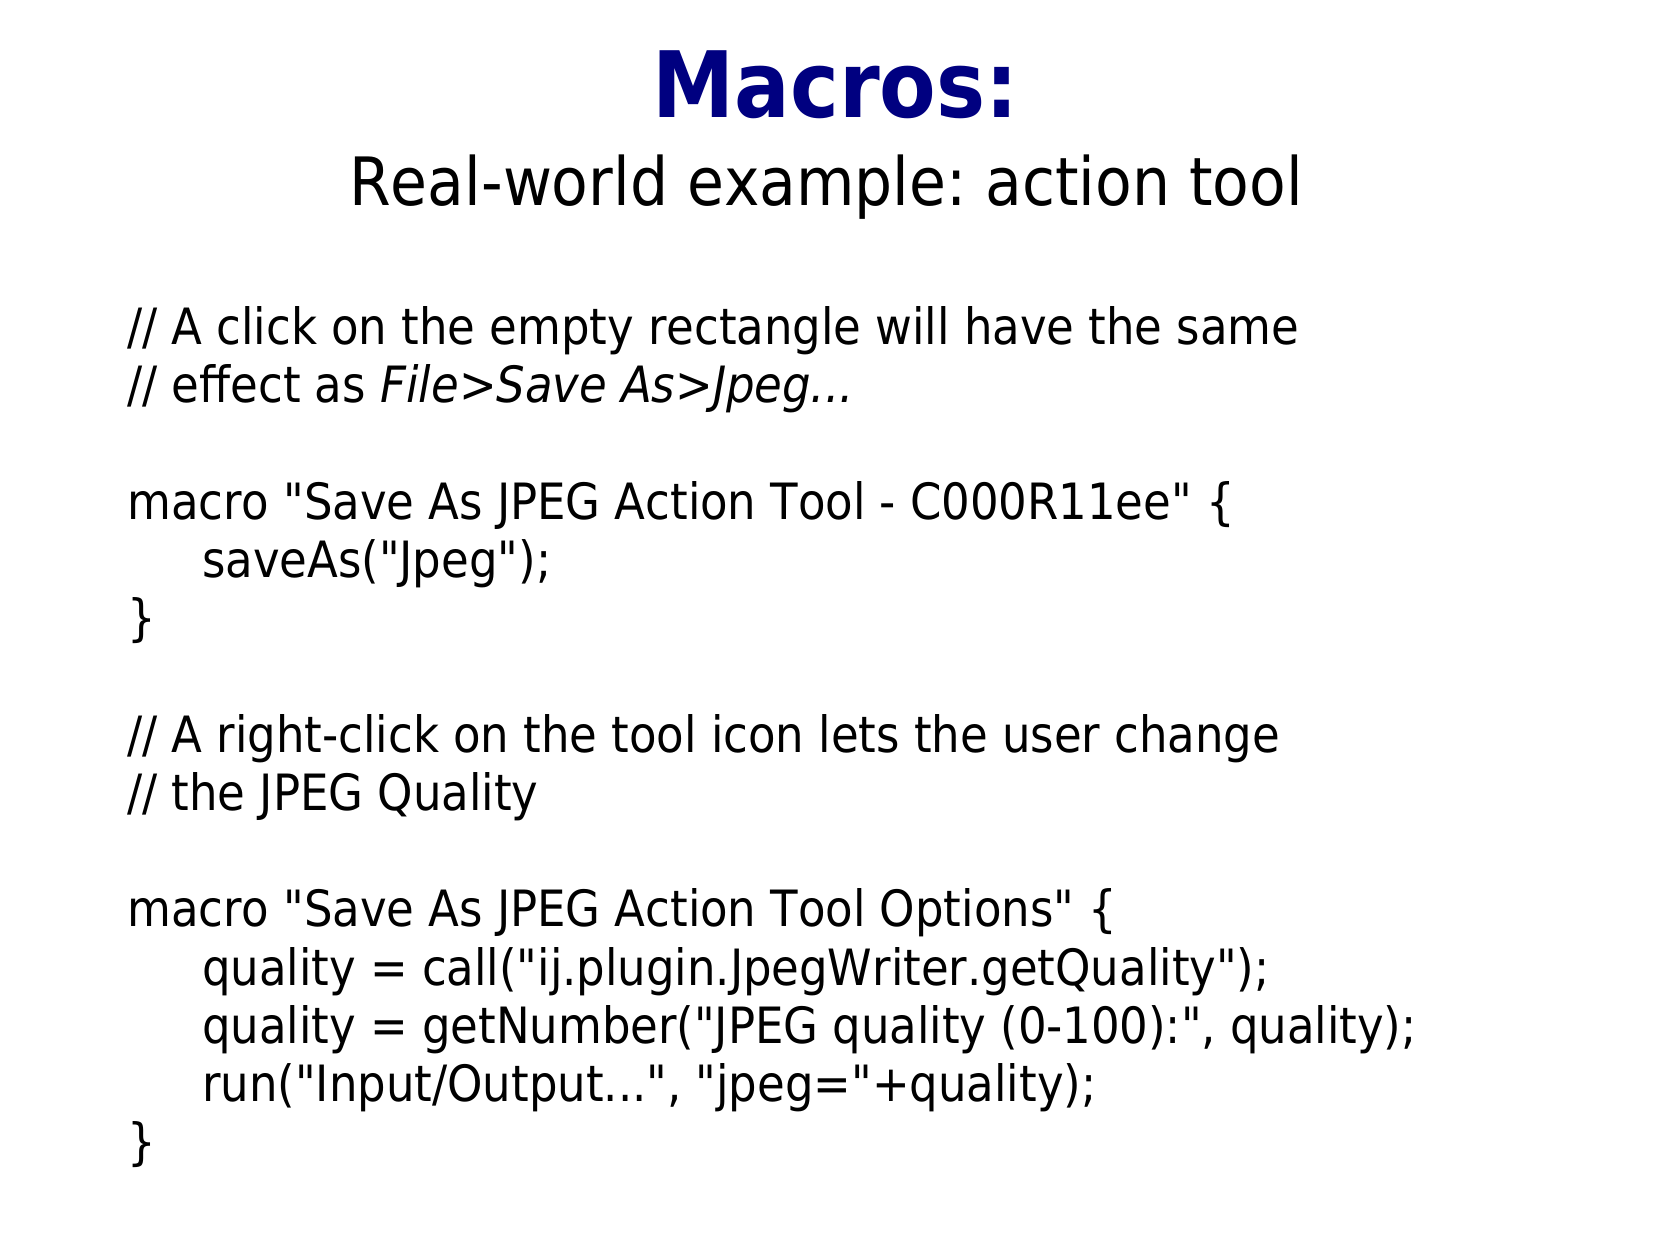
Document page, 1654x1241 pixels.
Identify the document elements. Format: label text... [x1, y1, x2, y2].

title Real-world example: action tool [82, 141, 1571, 287]
title Macros: [82, 31, 1571, 141]
text_box // A click on the empty rectangle will have the same // effect as File>Save As>Jpeg... macro "Save As JPEG Action Tool - C000R11ee" { saveAs("Jpeg"); } // A right-click on the tool icon lets the user change // the JPEG Quality macro "Save As JPEG Action Tool Options" { quality = call("ij.plugin.JpegWriter.getQuality"); quality = getNumber("JPEG quality (0-100):", quality); run("Input/Output...", "jpeg="+quality); } [112, 290, 1576, 1238]
